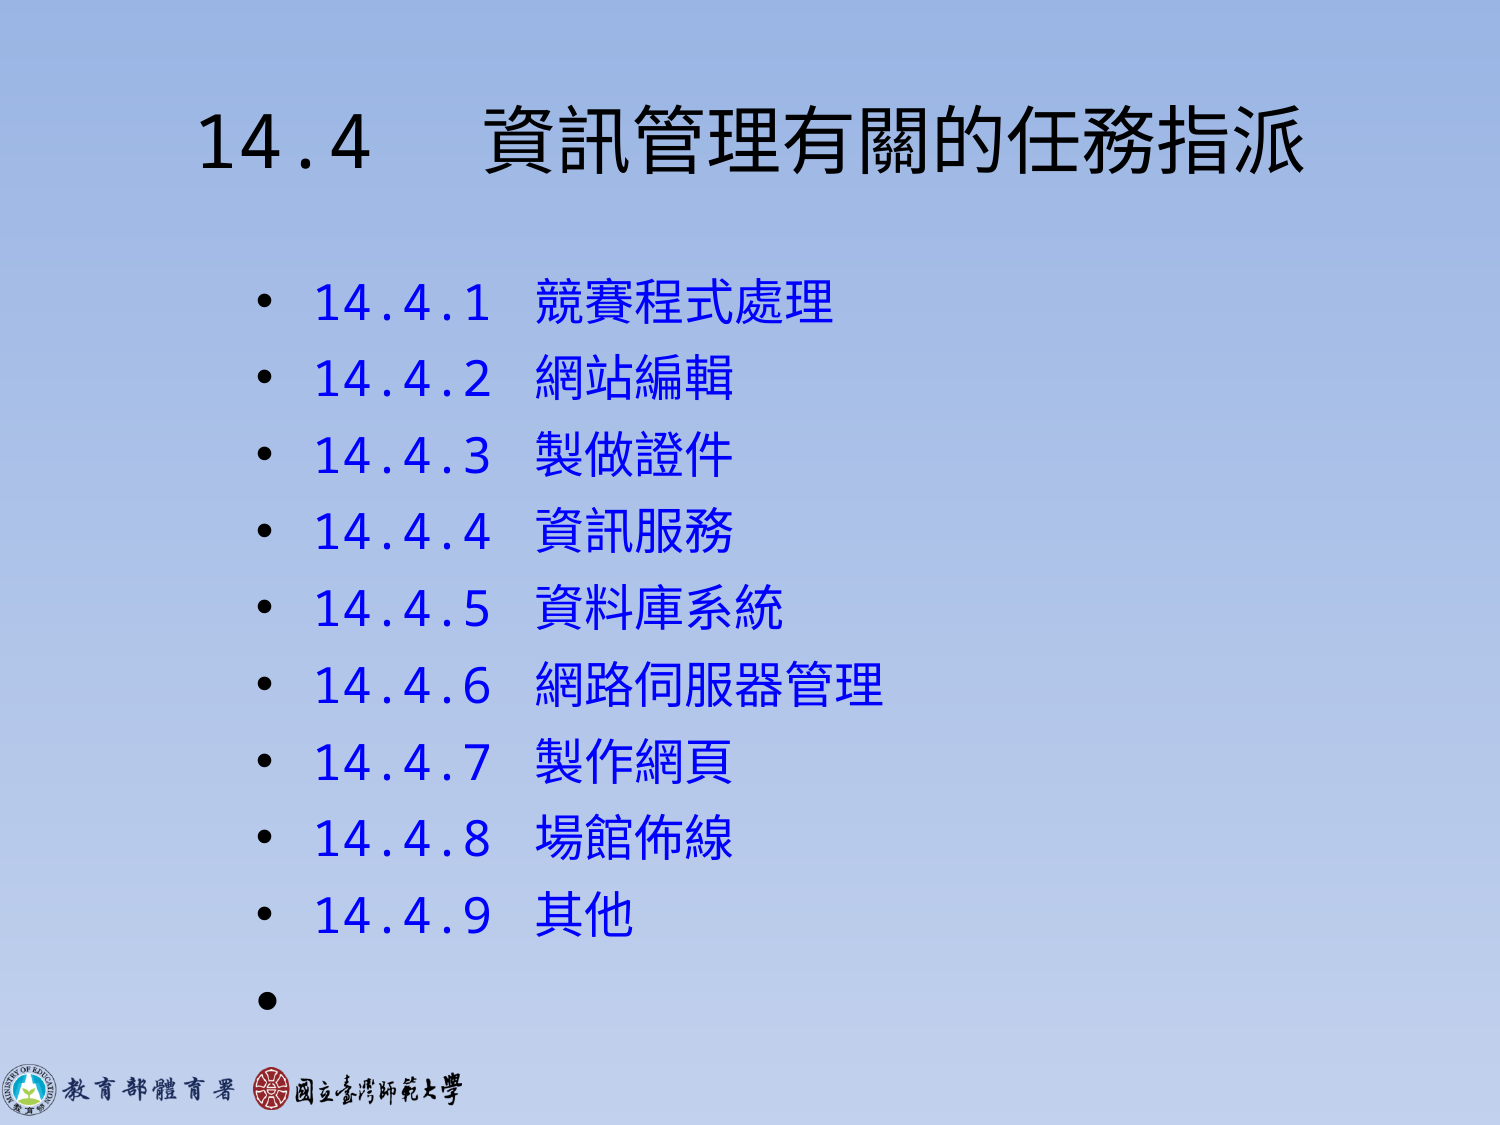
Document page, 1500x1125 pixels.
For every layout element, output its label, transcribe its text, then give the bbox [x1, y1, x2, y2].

title 14.4 資訊管理有關的任務指派 [75, 45, 1426, 233]
list 14.4.1 競賽程式處理 14.4.2 網站編輯 14.4.3 製做證件 14.4.4 資訊服務 14.4.5 資料庫系統 14.4.6 網路伺服器管理 14.4.7 製作網頁 14.4.8 場館佈線 14.4.9 其他 [240, 262, 1281, 1005]
